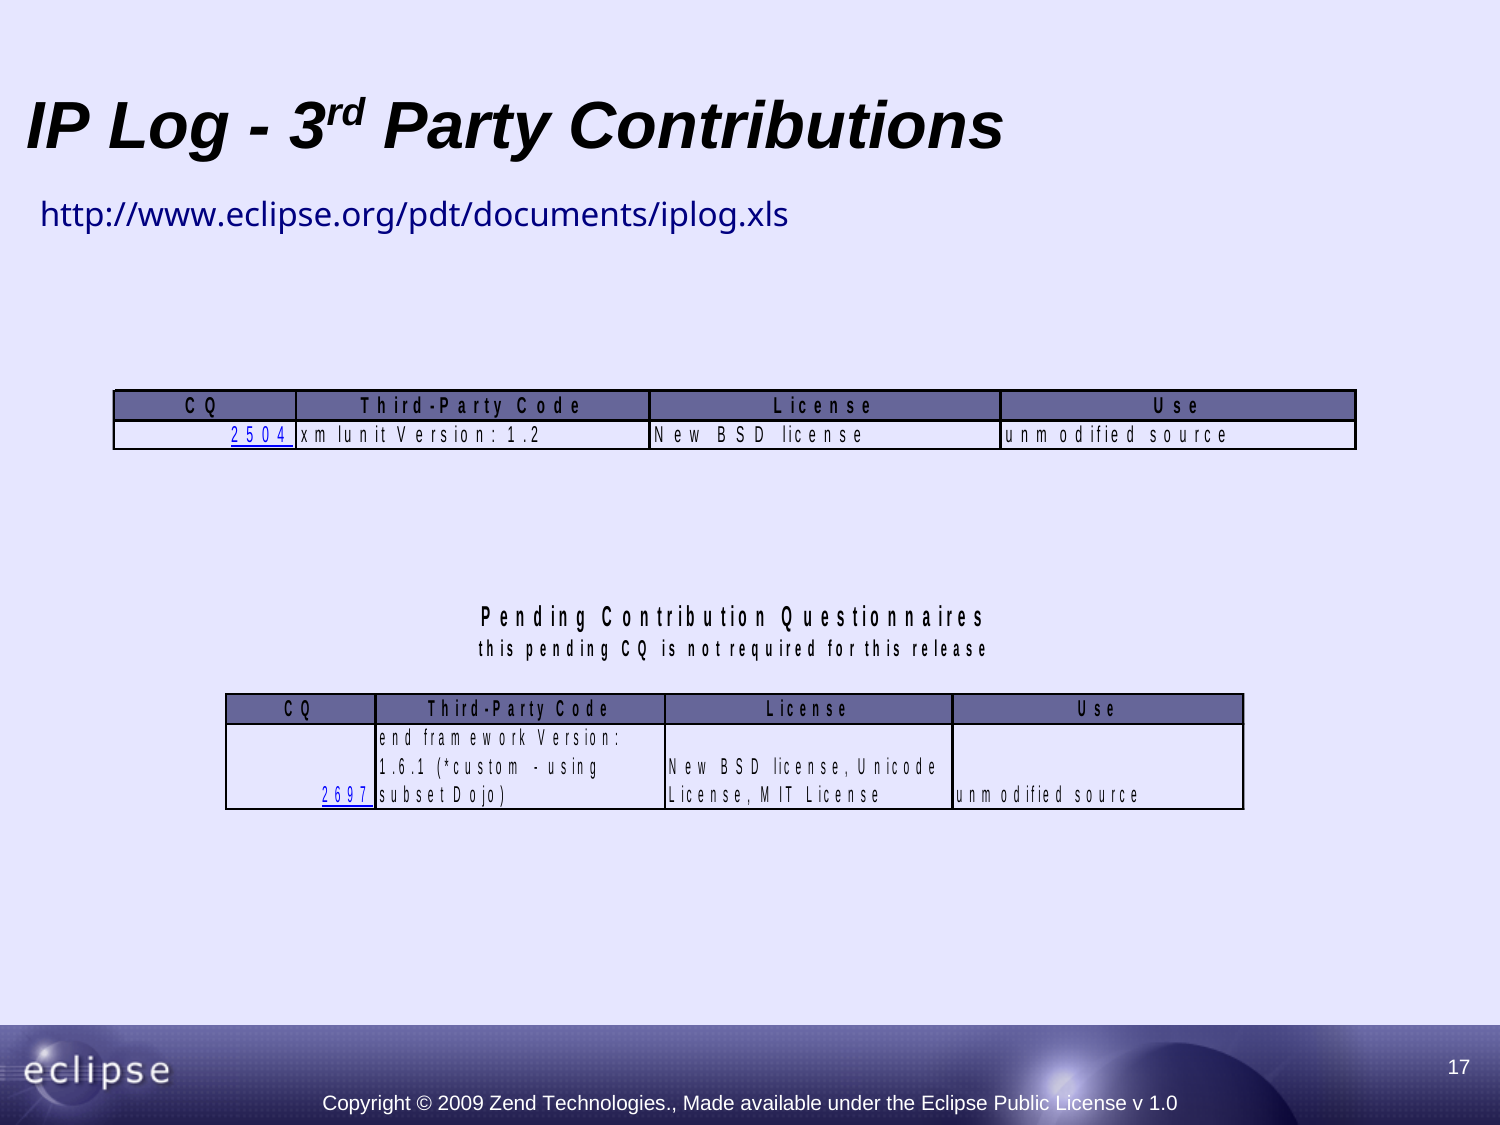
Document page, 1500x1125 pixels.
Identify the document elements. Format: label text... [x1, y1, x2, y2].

picture [0, 1025, 1500, 1125]
picture [112, 389, 1357, 451]
picture [225, 600, 1245, 811]
title IP Log - 3rd Party Contributions [26, 84, 1474, 172]
list http://www.eclipse.org/pdt/documents/iplog.xls [37, 187, 1463, 1021]
